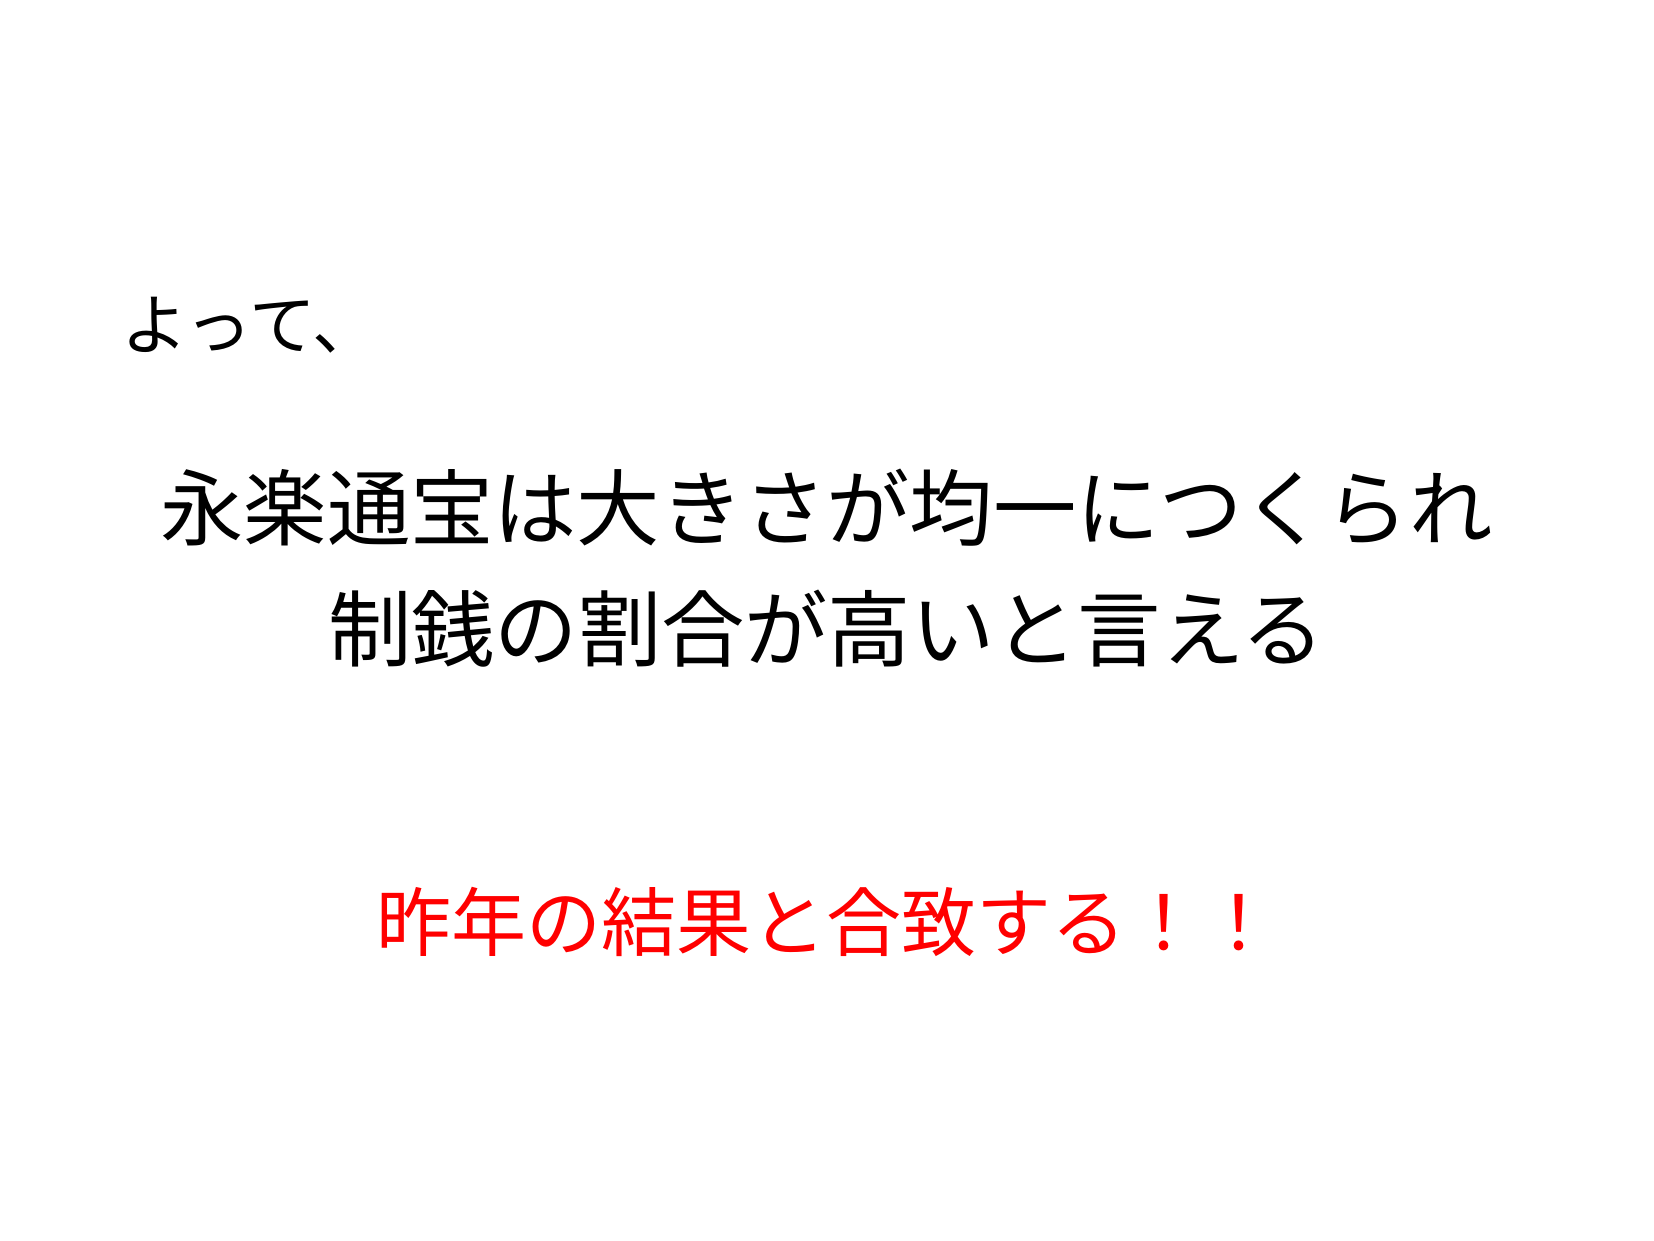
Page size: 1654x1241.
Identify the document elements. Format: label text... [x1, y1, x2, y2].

text_box 昨年の結果と合致する！！ [289, 856, 1365, 969]
text_box 永楽通宝は大きさが均一につくられ 制銭の割合が高いと言える [17, 436, 1636, 668]
text_box よって、 [106, 264, 473, 367]
